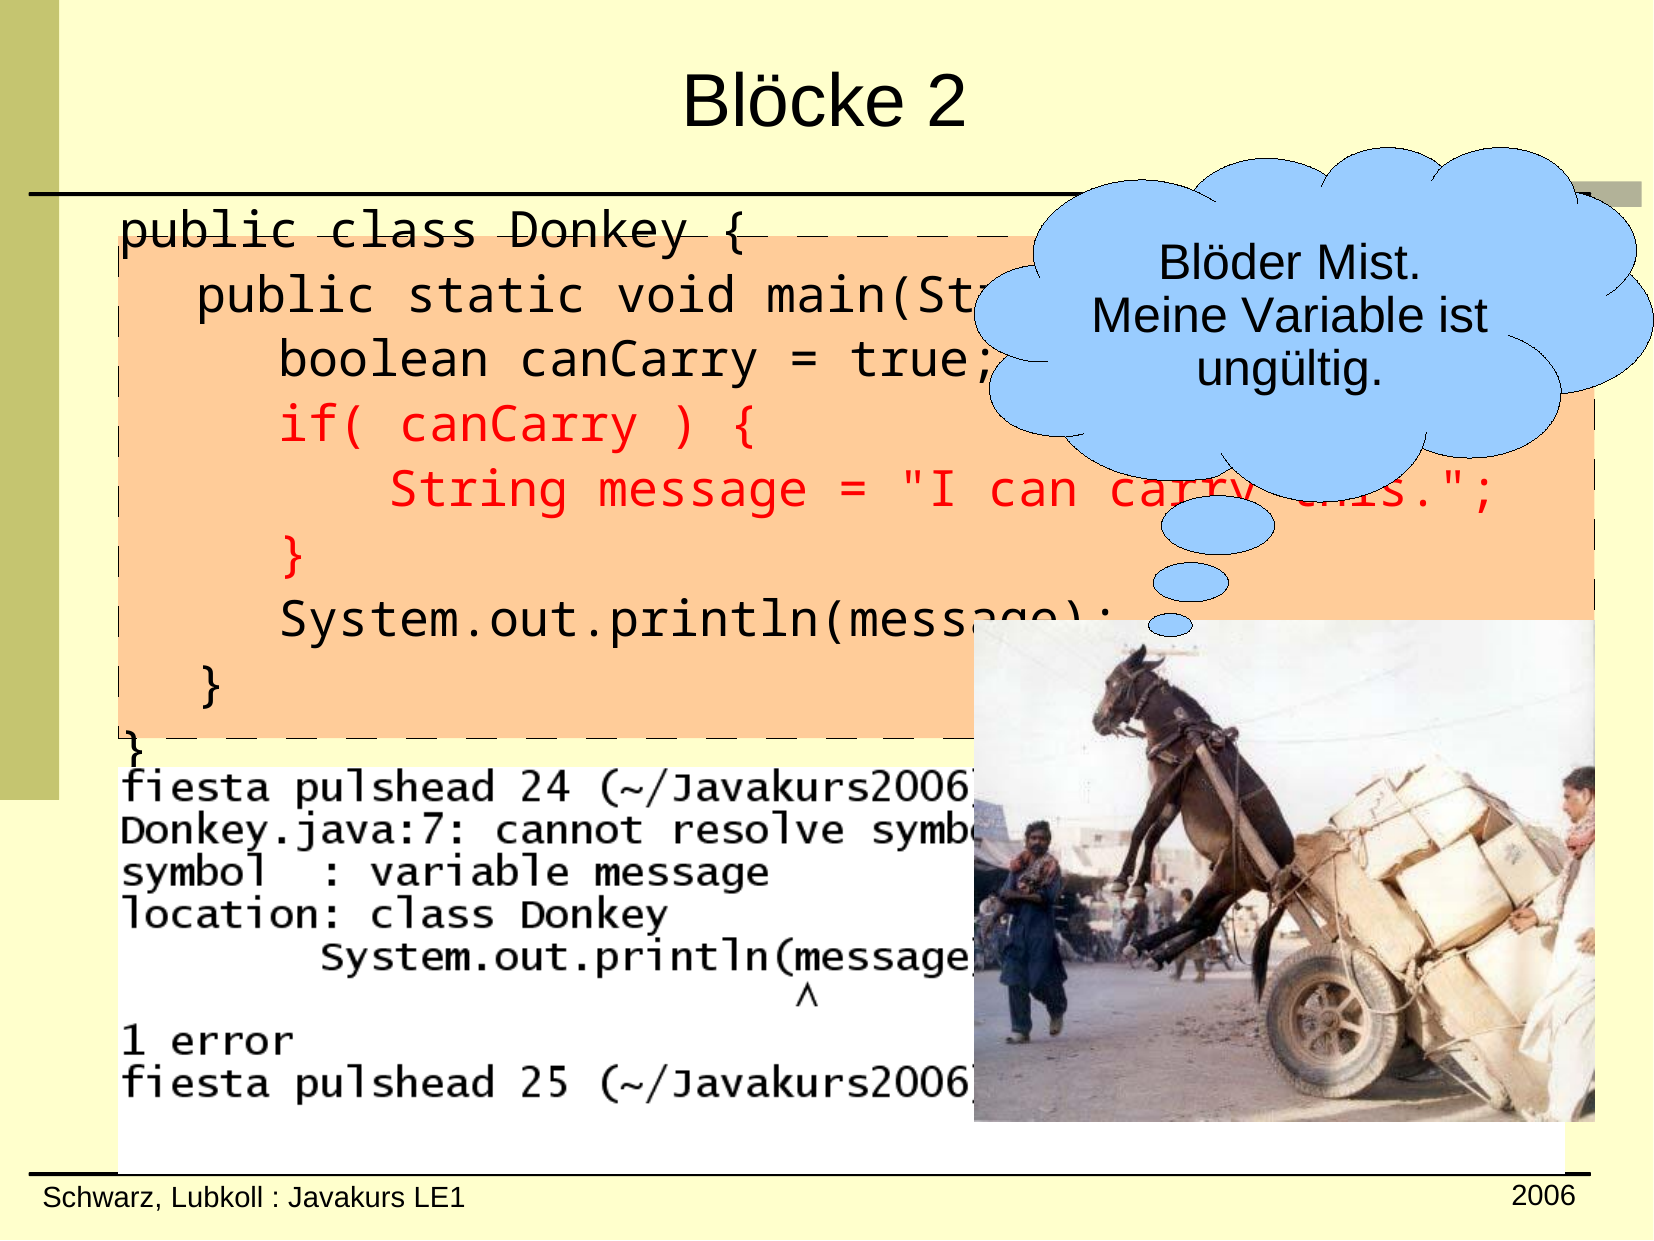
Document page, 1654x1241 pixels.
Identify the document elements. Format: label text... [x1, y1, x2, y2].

title Blöcke 2 [119, 19, 1532, 188]
text_box Blöder Mist. Meine Variable ist ungültig. [1148, 613, 1193, 637]
text_box Blöder Mist. Meine Variable ist ungültig. [974, 147, 1654, 503]
picture [118, 620, 1595, 1174]
text_box Blöder Mist. Meine Variable ist ungültig. [1153, 562, 1229, 602]
text_box public class Donkey { public static void main(String[] arguments){ boolean canCarry = true; if( canCarry ) { String message = "I can carry this."; } System.out.println(message); } } [118, 236, 1595, 739]
text_box Blöder Mist. Meine Variable ist ungültig. [1161, 495, 1275, 555]
